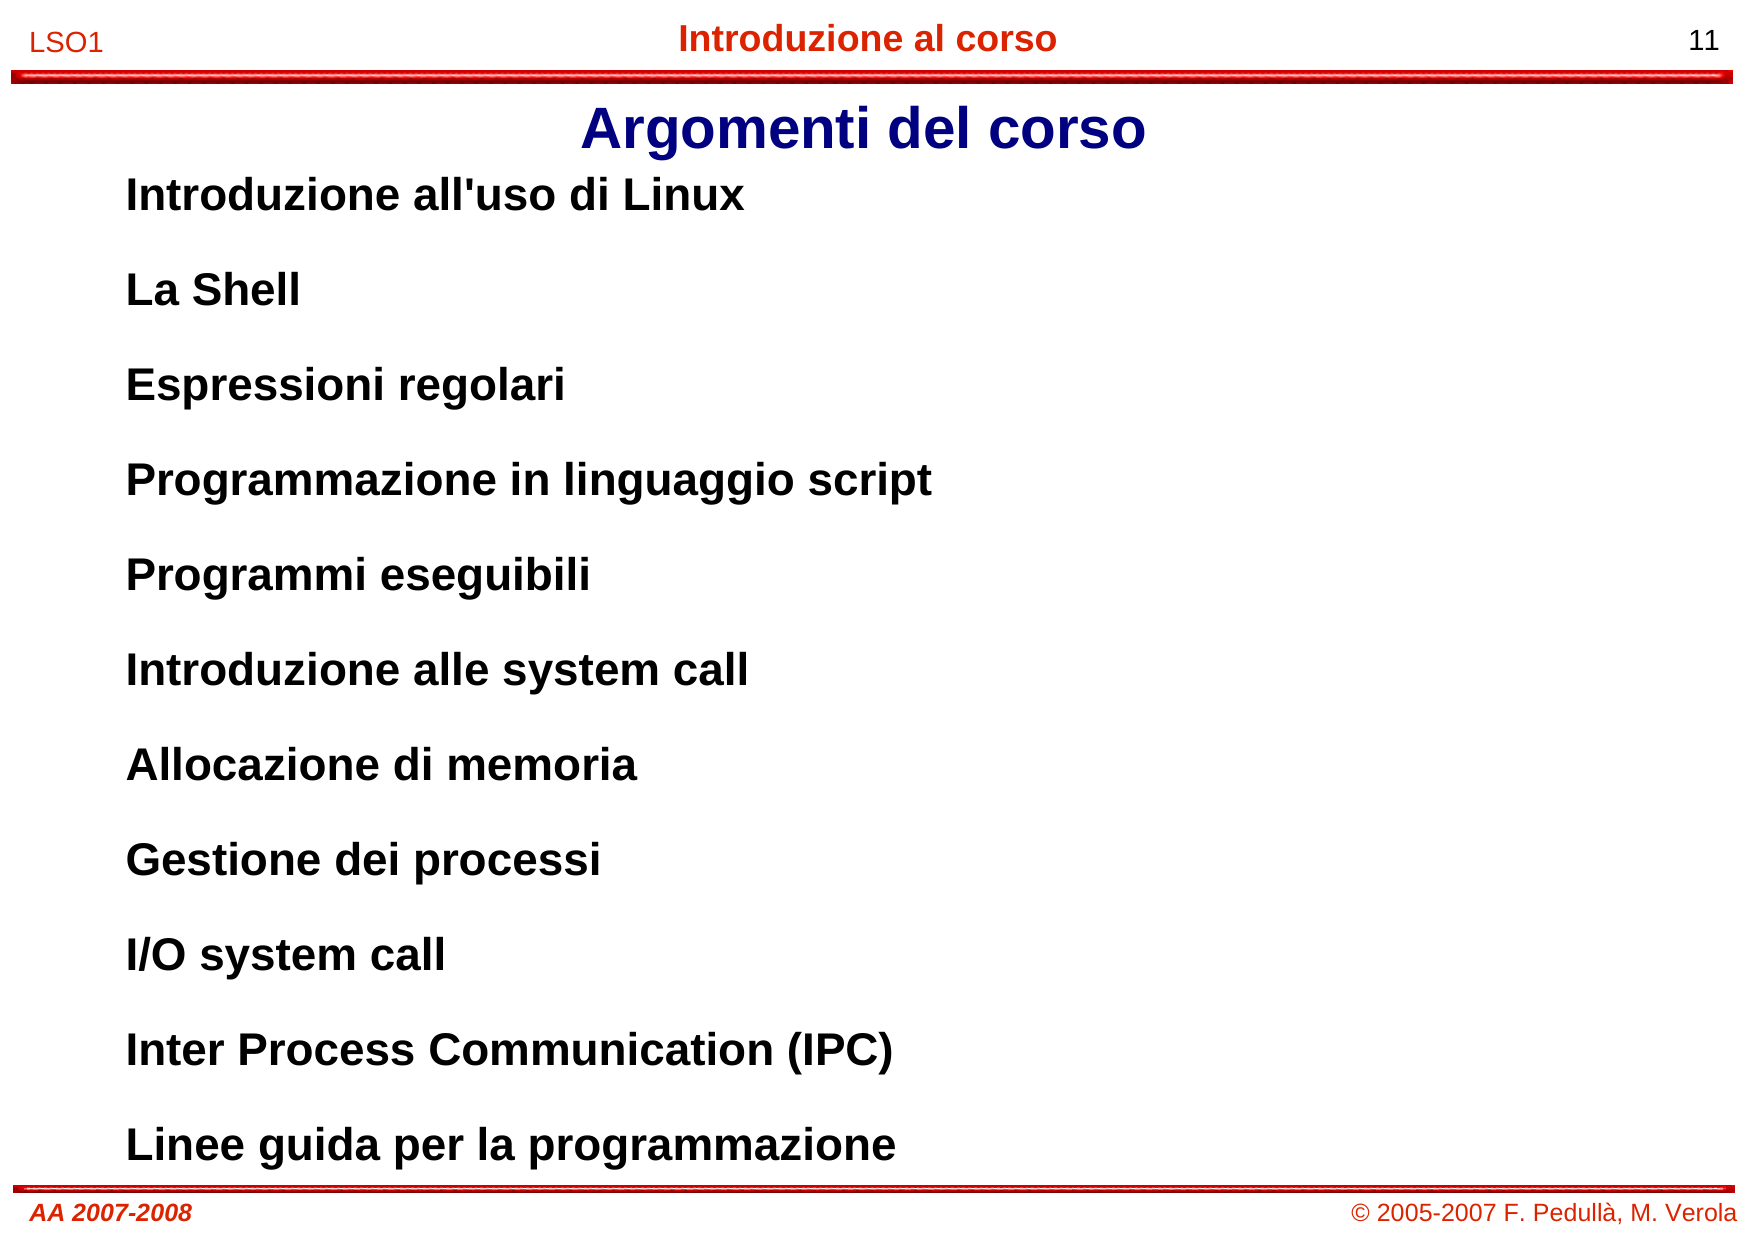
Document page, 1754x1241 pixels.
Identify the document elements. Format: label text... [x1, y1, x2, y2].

text_box Argomenti del corso [392, 92, 1336, 181]
picture [13, 1185, 1735, 1193]
picture [11, 70, 1733, 84]
list Introduzione all'uso di Linux La Shell Espressioni regolari Programmazione in linguaggio script Programmi eseguibili Introduzione alle system call Allocazione di memoria Gestione dei processi I/O system call Inter Process Communication (IPC) Linee guida per la programmazione [77, 169, 1669, 1171]
